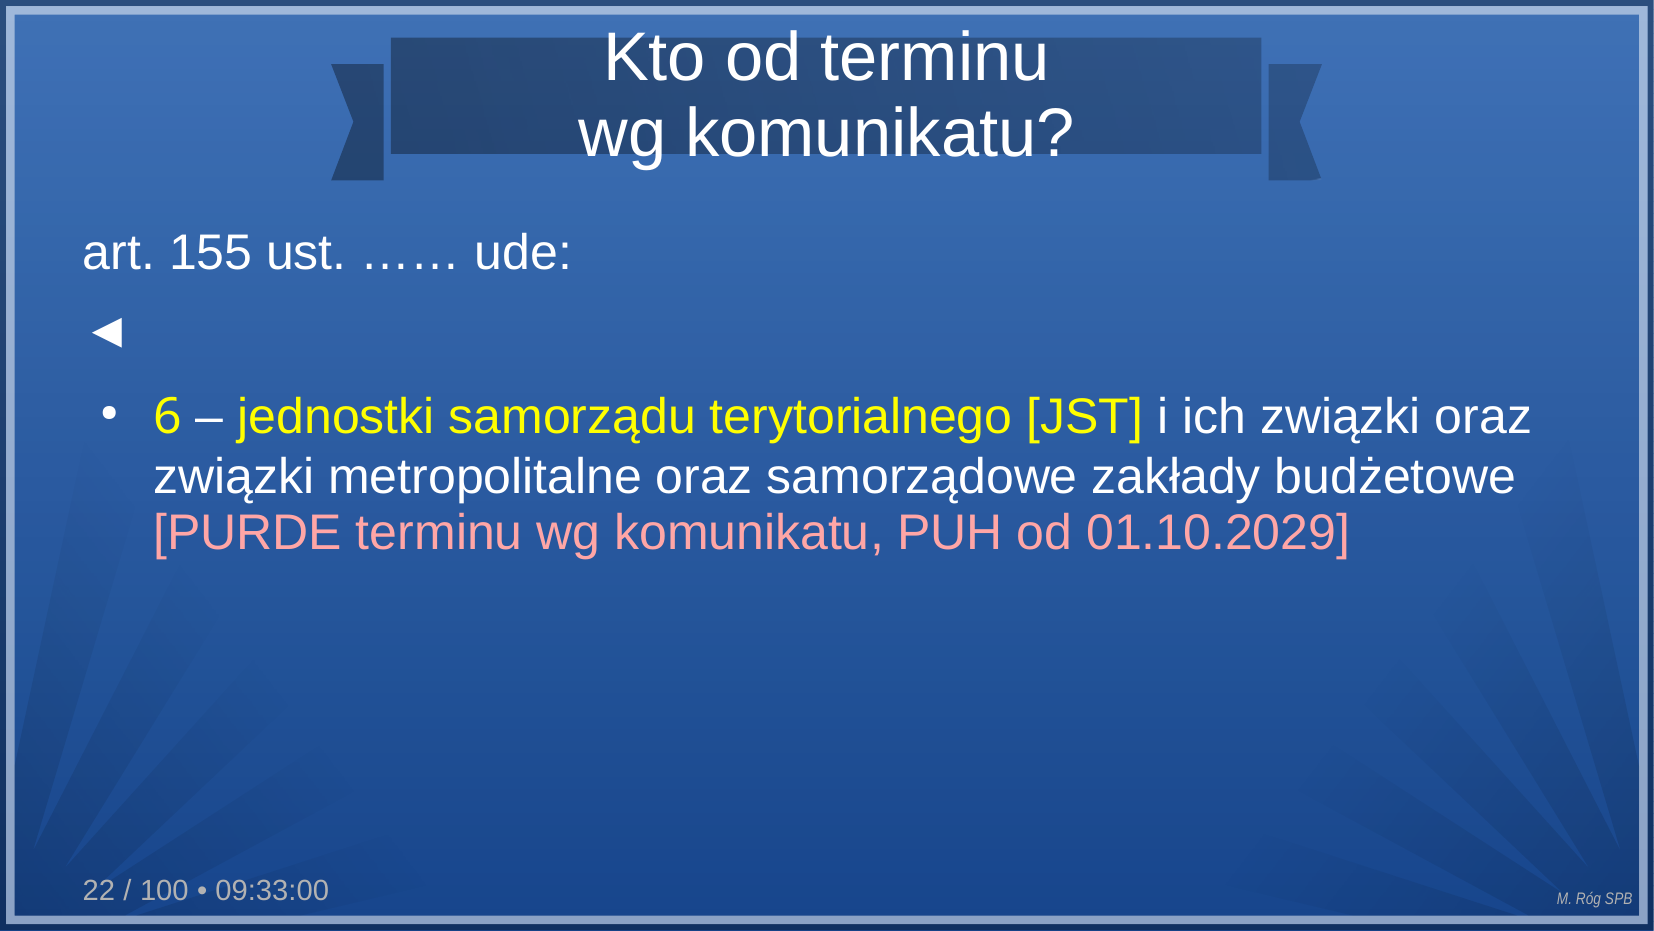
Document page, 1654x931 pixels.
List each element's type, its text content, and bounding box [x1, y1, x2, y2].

title Kto od terminu wg komunikatu? [389, 17, 1264, 172]
list art. 155 ust. …… ude: ◄ 6 – jednostki samorządu terytorialnego [JST] i ich związki oraz związki metropolitalne oraz samorządowe zakłady budżetowe [PURDE terminu wg komunikatu, PUH od 01.10.2029] [82, 224, 1571, 848]
